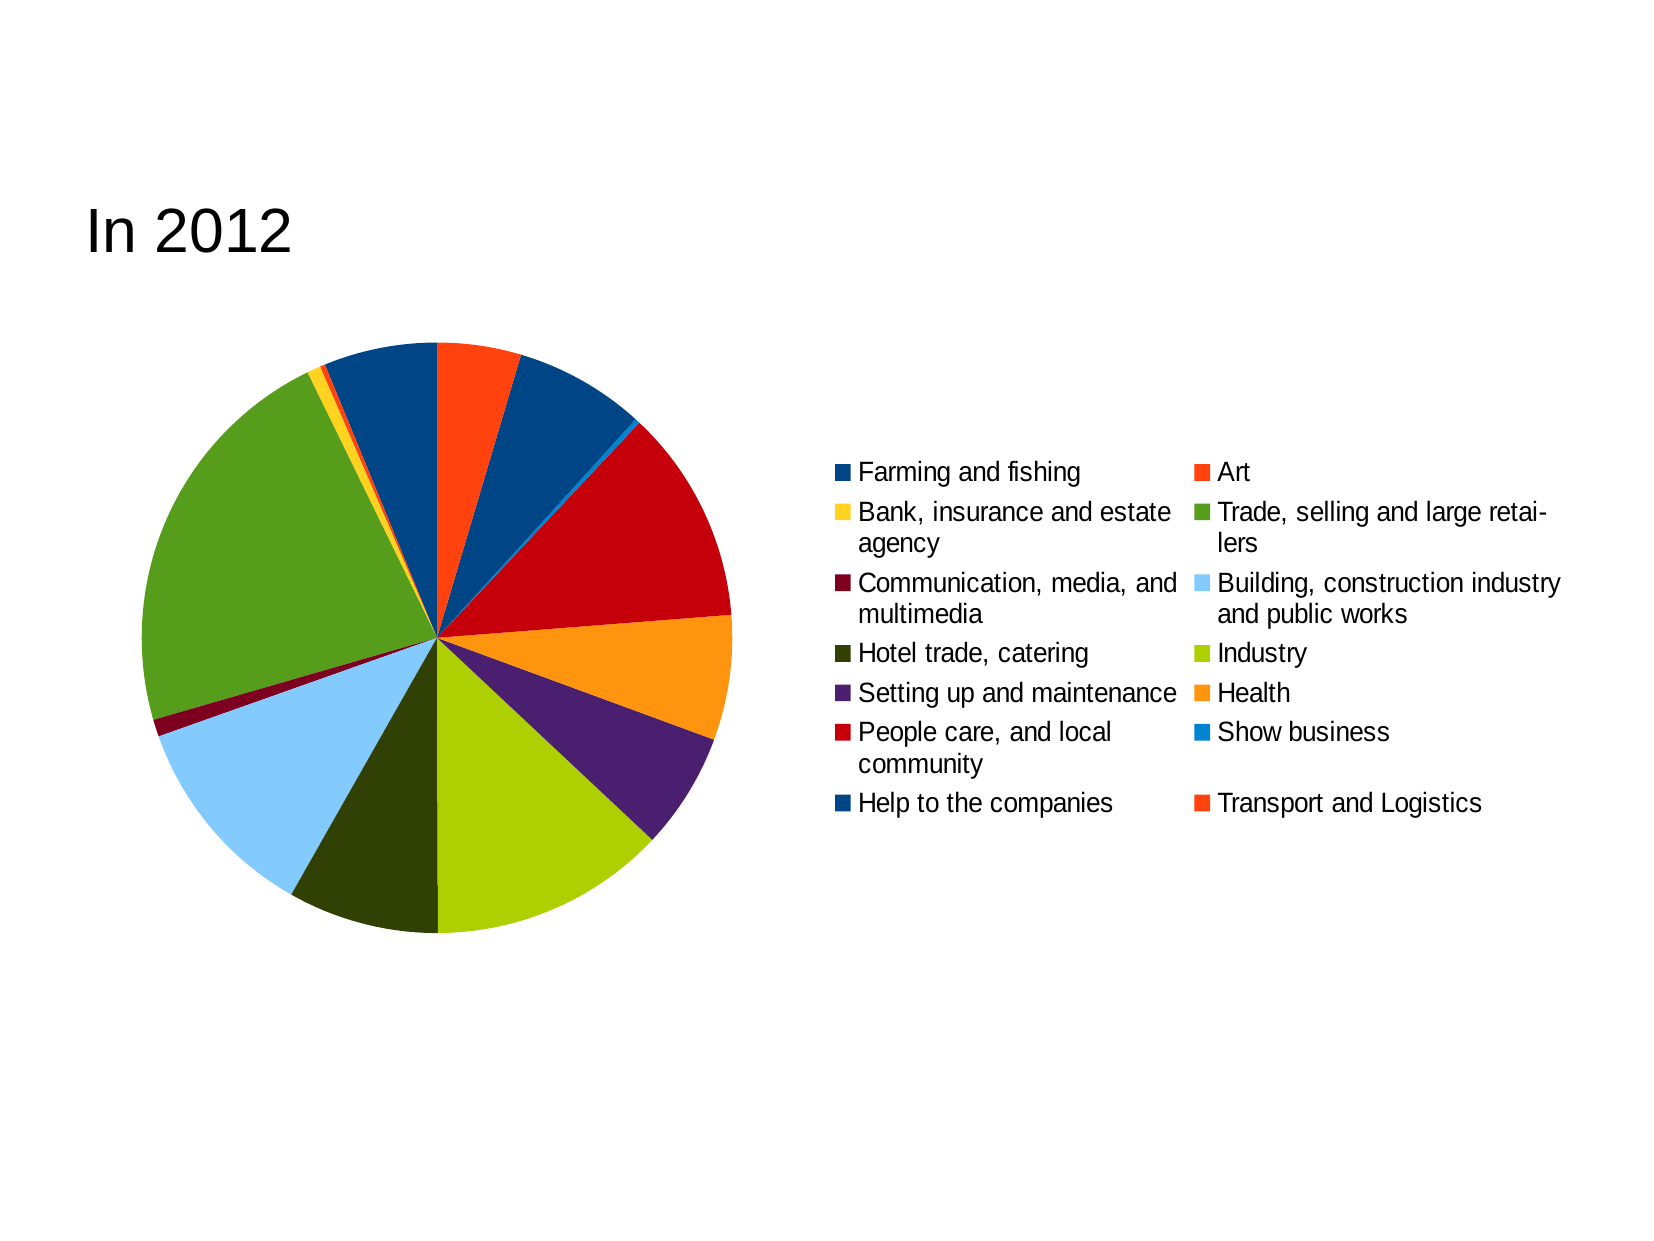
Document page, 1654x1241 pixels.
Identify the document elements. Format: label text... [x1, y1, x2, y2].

picture [141, 342, 733, 934]
text_box In 2012 [70, 188, 650, 274]
picture [826, 448, 1571, 827]
